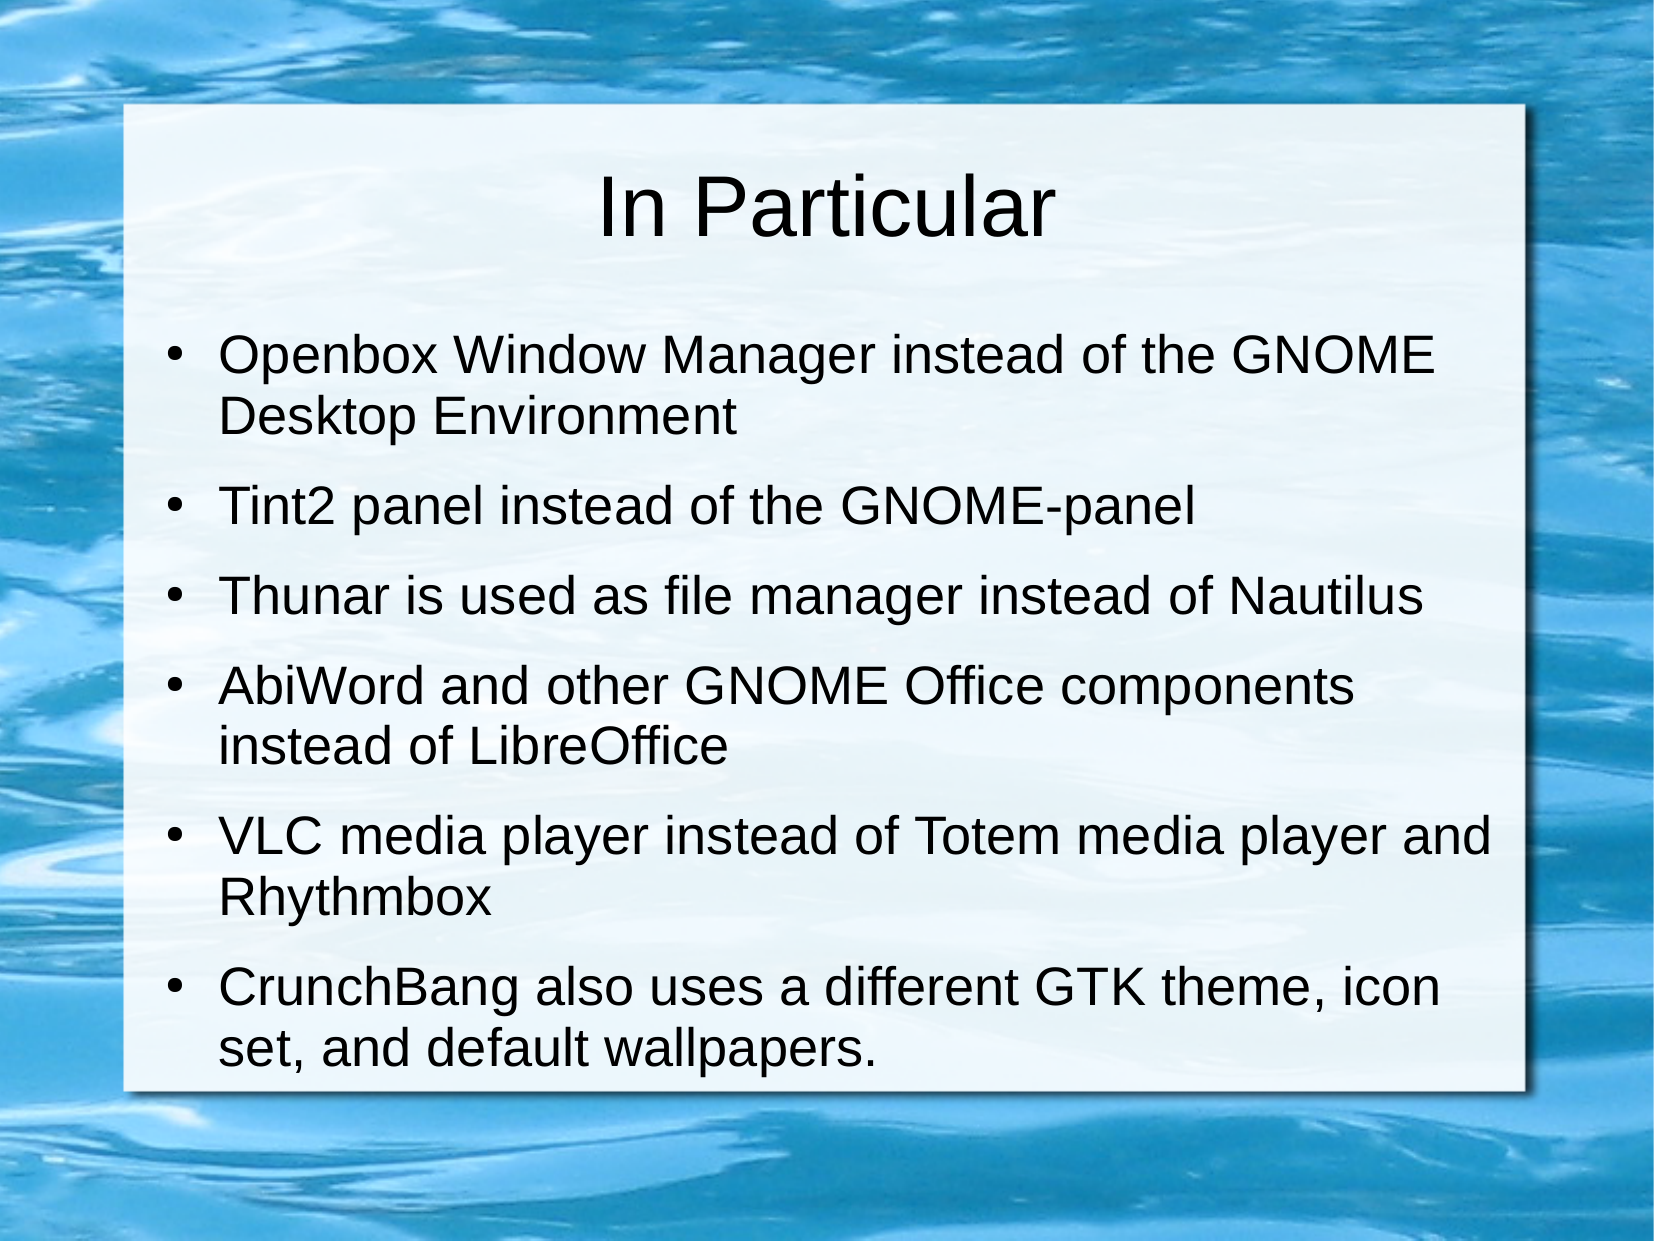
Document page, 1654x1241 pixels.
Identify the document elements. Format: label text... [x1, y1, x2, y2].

picture [0, 0, 1654, 1241]
title In Particular [147, 118, 1506, 296]
list Openbox Window Manager instead of the GNOME Desktop Environment Tint2 panel instead of the GNOME-panel Thunar is used as file manager instead of Nautilus AbiWord and other GNOME Office components instead of LibreOffice VLC media player instead of Totem media player and Rhythmbox CrunchBang also uses a different GTK theme, icon set, and default wallpapers. [147, 324, 1506, 1231]
